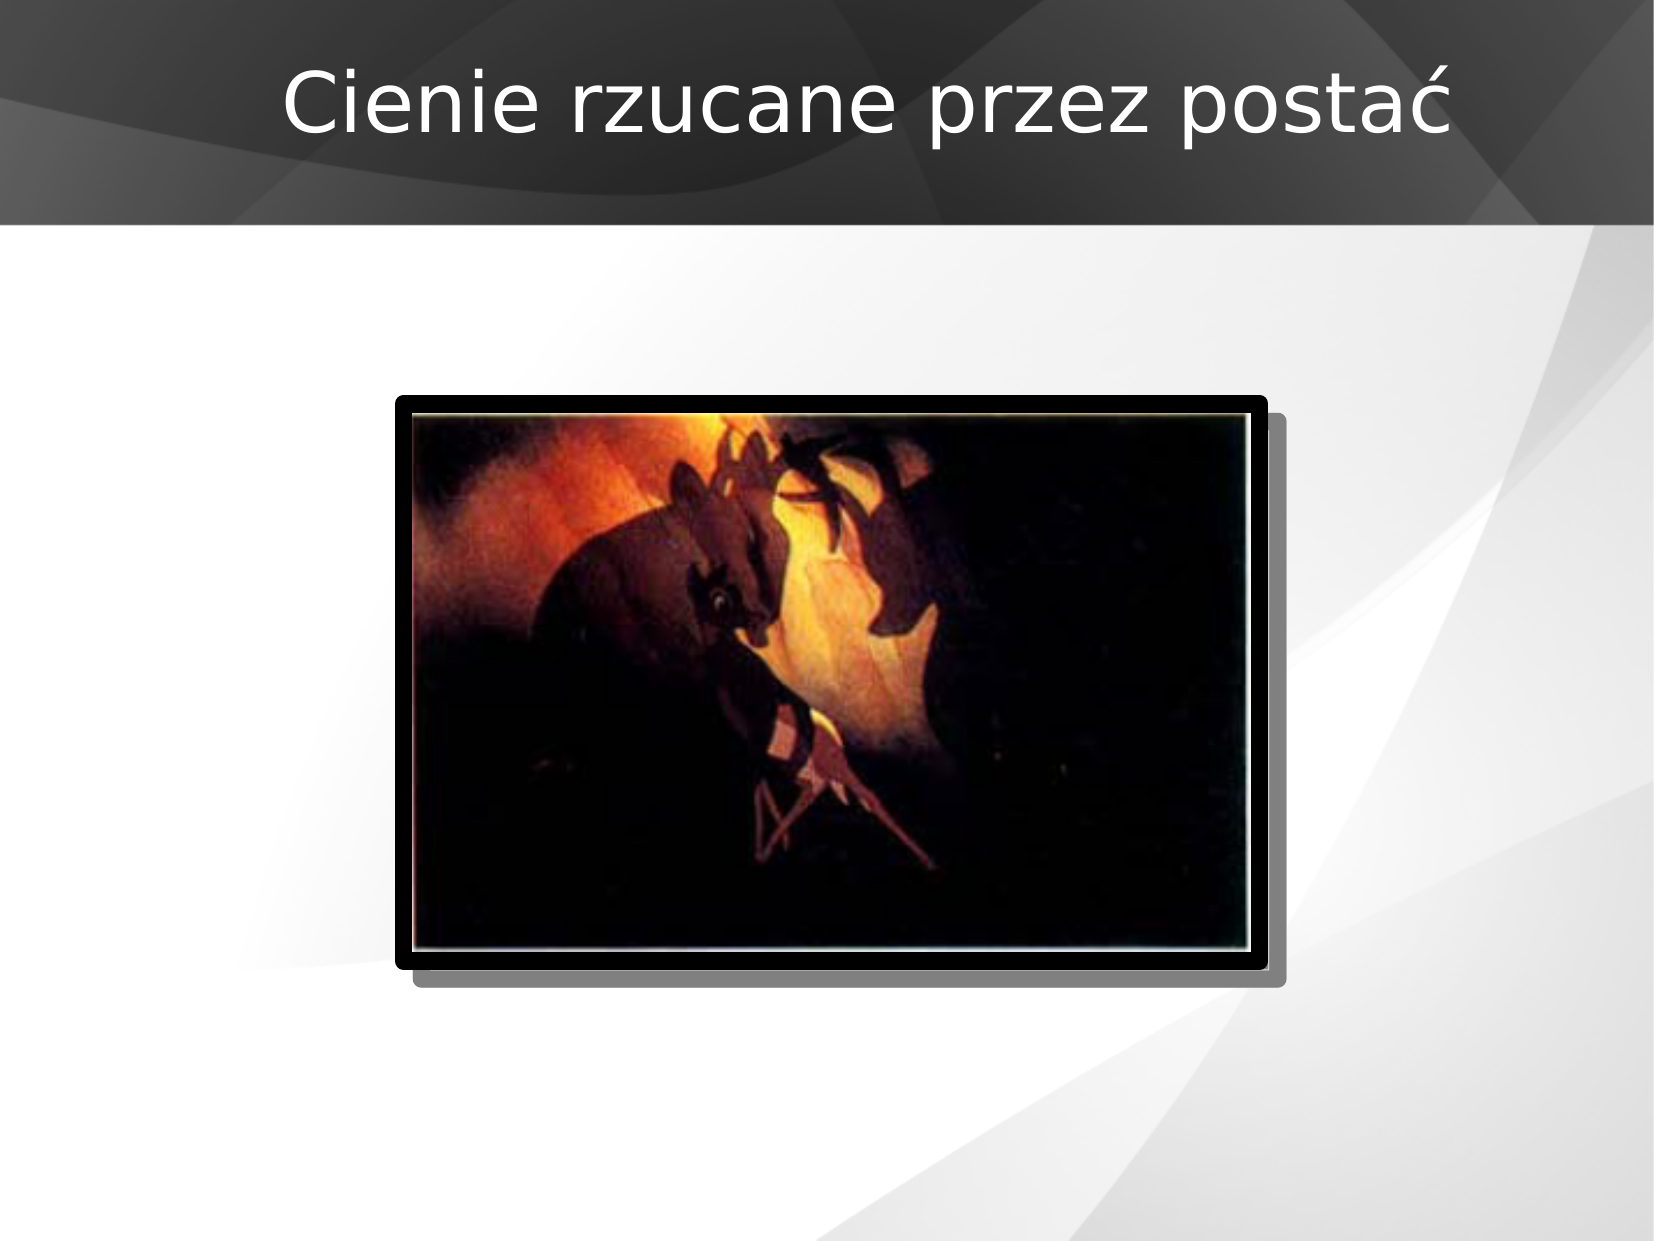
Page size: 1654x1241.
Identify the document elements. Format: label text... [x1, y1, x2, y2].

title Cienie rzucane przez postać [124, 0, 1613, 208]
picture [0, 0, 1654, 1241]
